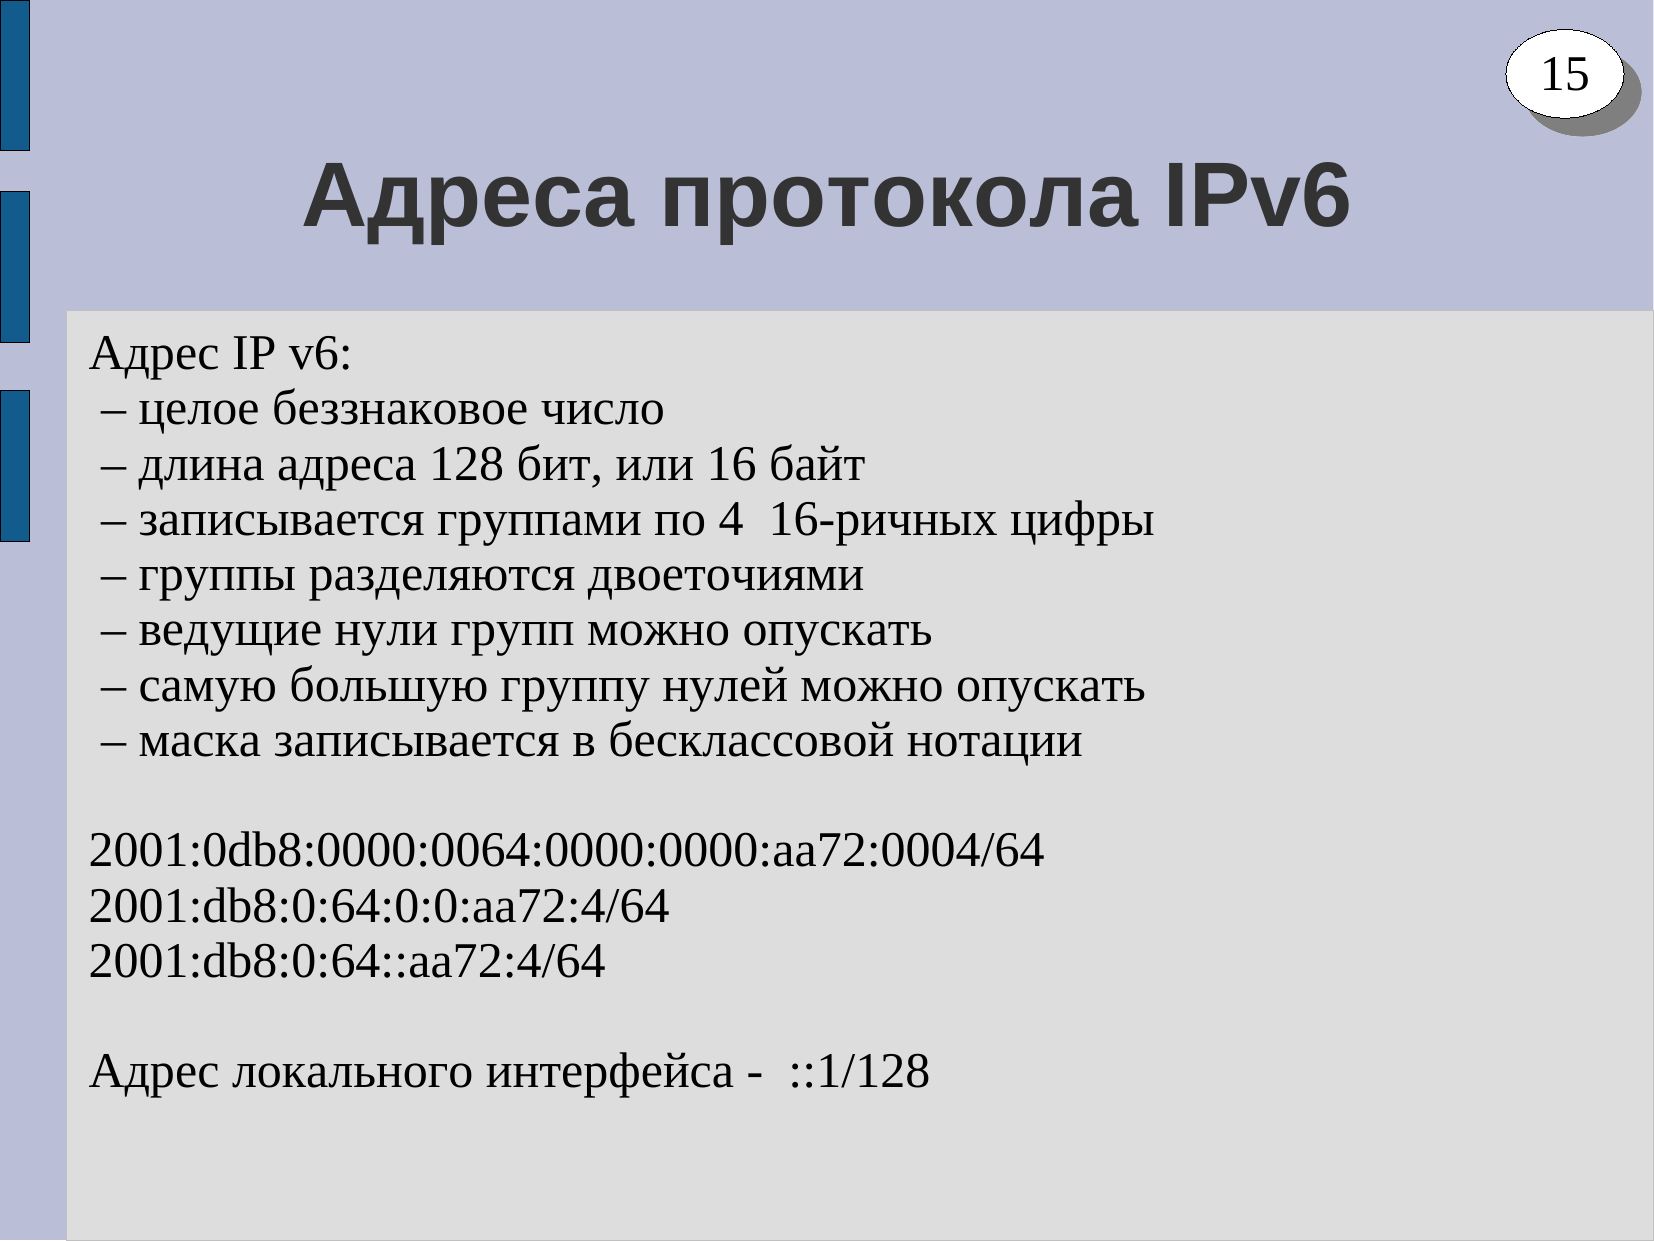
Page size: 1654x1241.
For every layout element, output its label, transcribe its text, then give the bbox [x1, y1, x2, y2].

text_box Адрес IP v6: – целое беззнаковое число – длина адреса 128 бит, или 16 байт – записывается группами по 4 16-ричных цифры – группы разделяются двоеточиями – ведущие нули групп можно опускать – самую большую группу нулей можно опускать – маска записывается в бесклассовой нотации 2001:0db8:0000:0064:0000:0000:aa72:0004/64 2001:db8:0:64:0:0:aa72:4/64 2001:db8:0:64::aa72:4/64 Адрес локального интерфейса - ::1/128 [88, 324, 1565, 1176]
text_box 15 [1505, 29, 1625, 119]
title Адреса протокола IPv6 [121, 91, 1534, 299]
